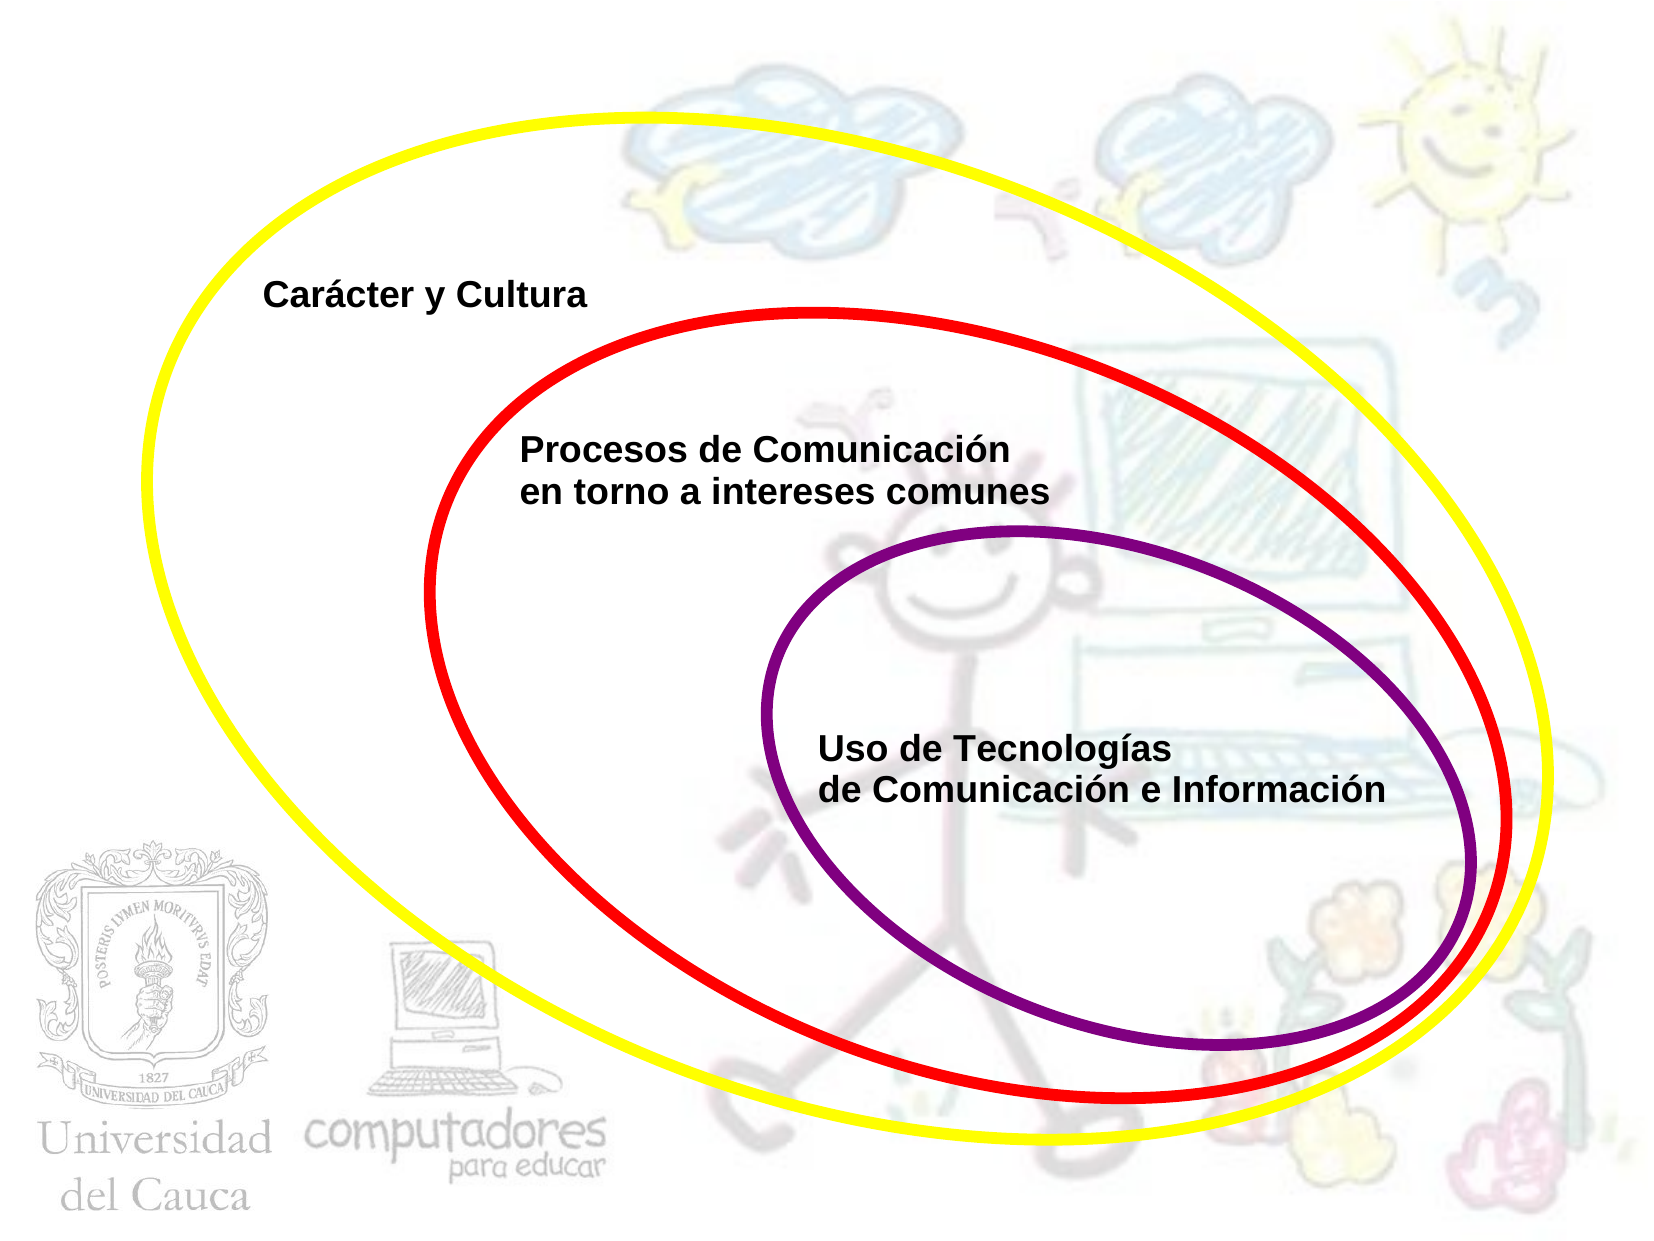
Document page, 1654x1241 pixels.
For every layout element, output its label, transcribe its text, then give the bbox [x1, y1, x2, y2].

picture [35, 839, 272, 1211]
text_box Uso de Tecnologías de Comunicación e Información [803, 719, 1403, 821]
picture [580, 319, 1500, 1092]
picture [283, 1, 1648, 1241]
text_box Procesos de Comunicación en torno a intereses comunes [504, 420, 1066, 523]
picture [439, 124, 1542, 1133]
text_box Carácter y Cultura [248, 265, 602, 324]
